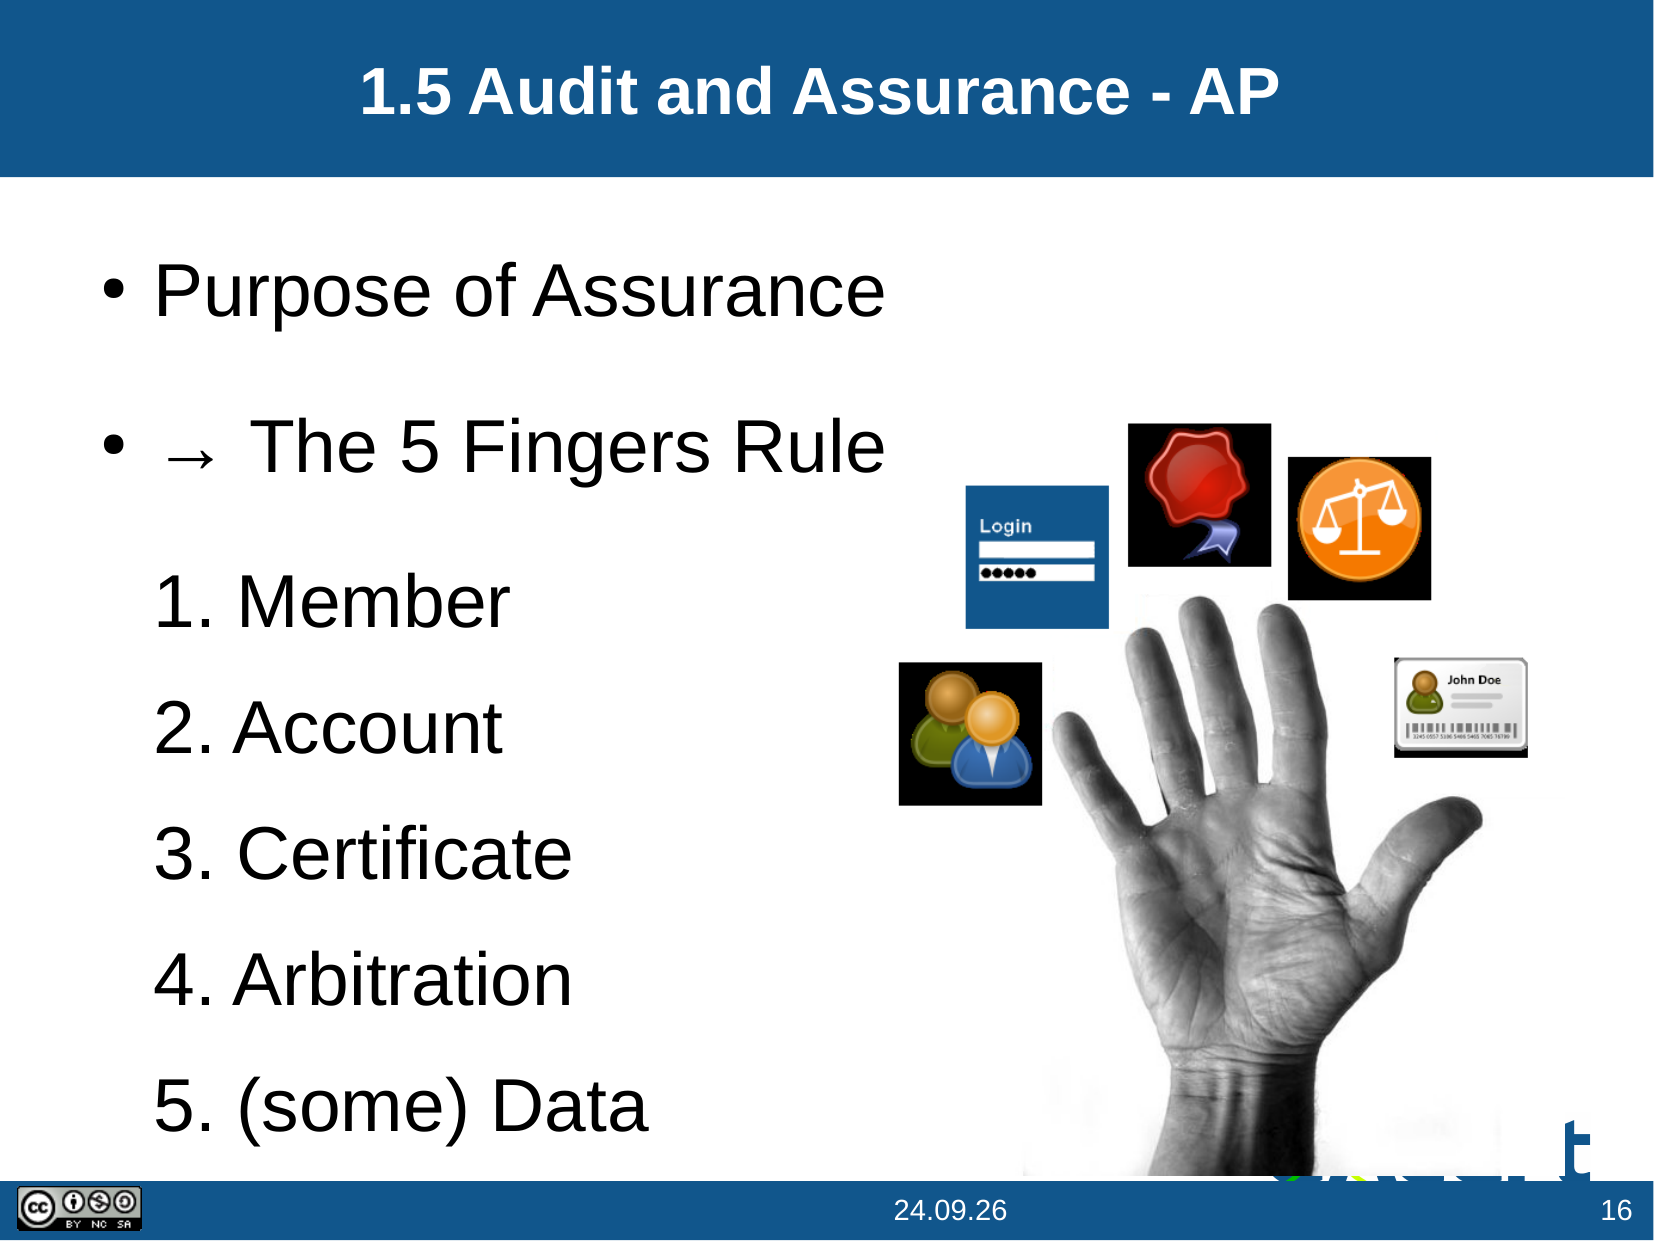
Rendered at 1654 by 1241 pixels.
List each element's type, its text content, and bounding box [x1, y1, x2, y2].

picture [856, 1106, 1591, 1181]
title 1.5 Audit and Assurance - AP [76, 17, 1565, 166]
list Purpose of Assurance → The 5 Fingers Rule 1. Member 2. Account 3. Certificate 4. Arbitration 5. (some) Data [82, 206, 1625, 1106]
picture [17, 1186, 142, 1231]
